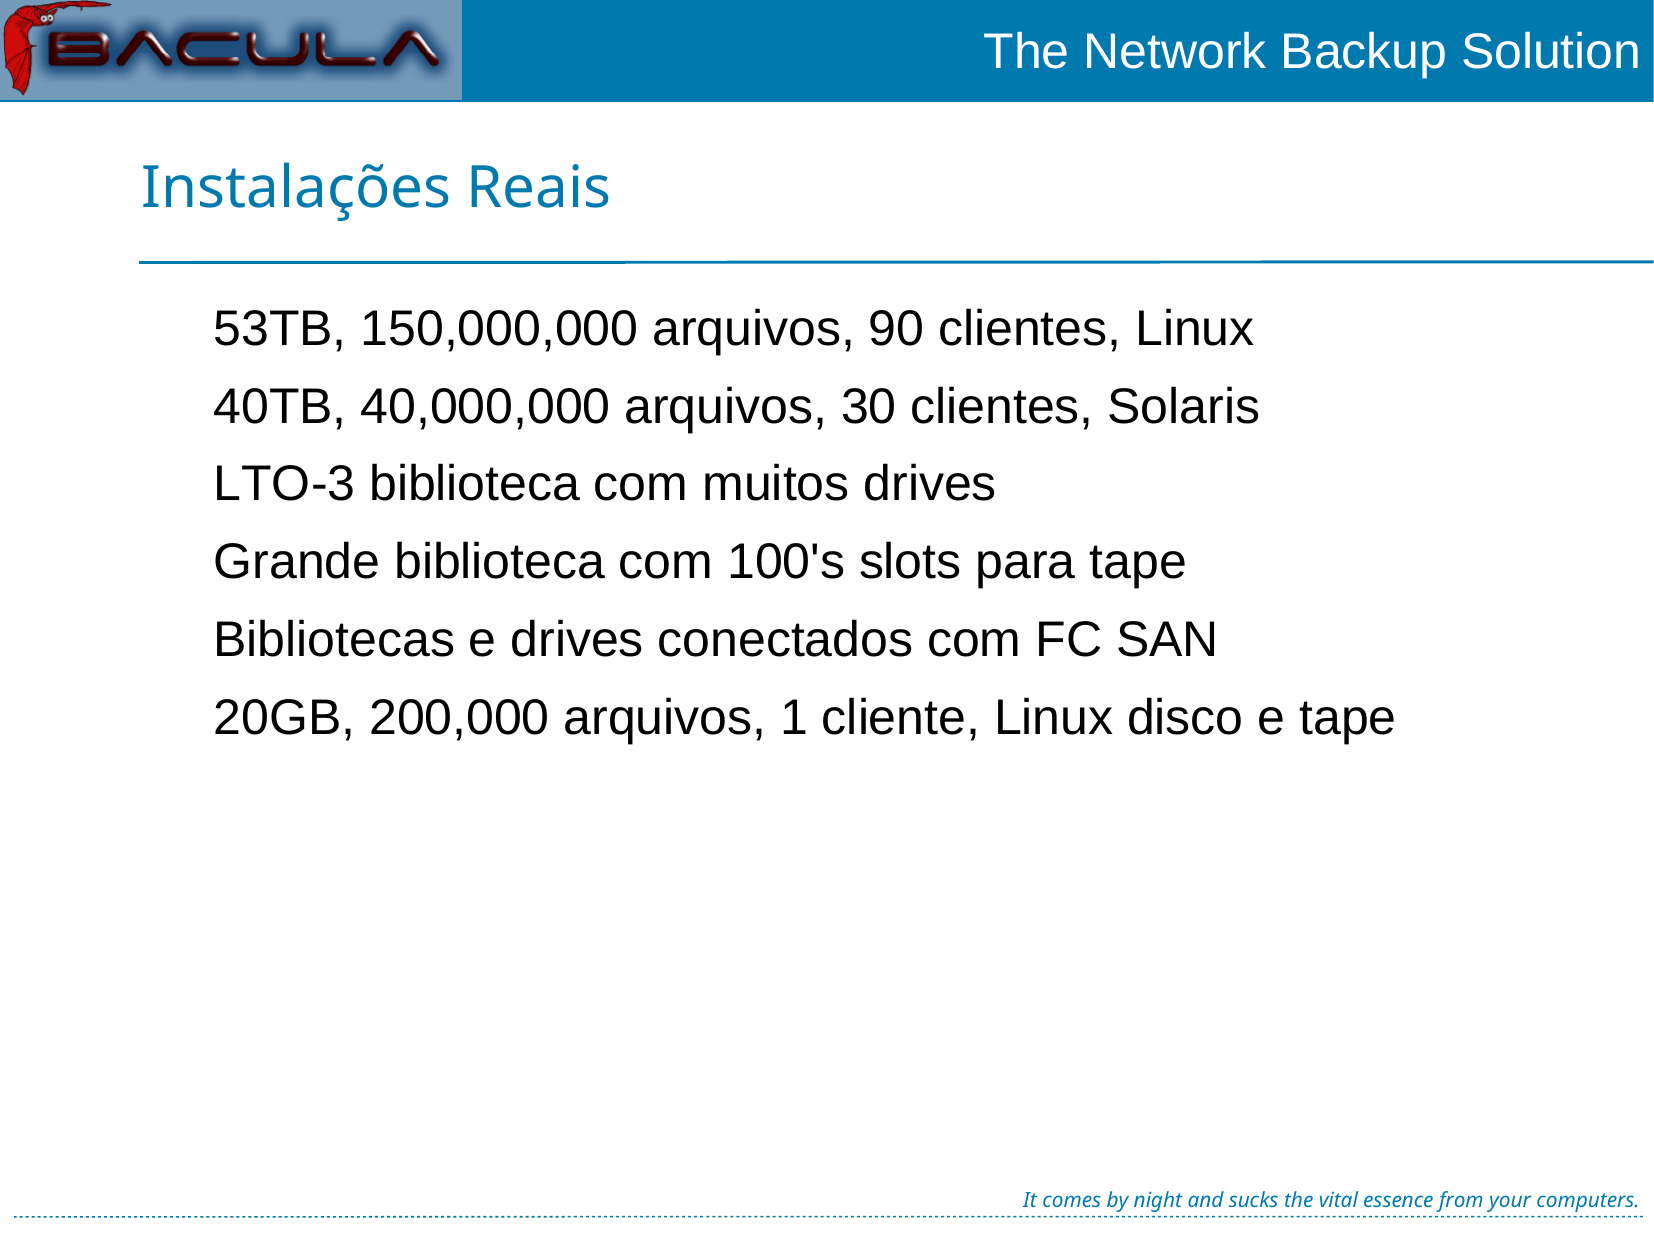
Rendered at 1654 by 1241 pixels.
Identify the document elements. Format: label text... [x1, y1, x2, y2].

picture [0, 0, 461, 99]
list 53TB, 150,000,000 arquivos, 90 clientes, Linux 40TB, 40,000,000 arquivos, 30 clientes, Solaris LTO-3 biblioteca com muitos drives Grande biblioteca com 100's slots para tape Bibliotecas e drives conectados com FC SAN 20GB, 200,000 arquivos, 1 cliente, Linux disco e tape [140, 300, 1534, 1127]
title Instalações Reais [141, 112, 1501, 226]
